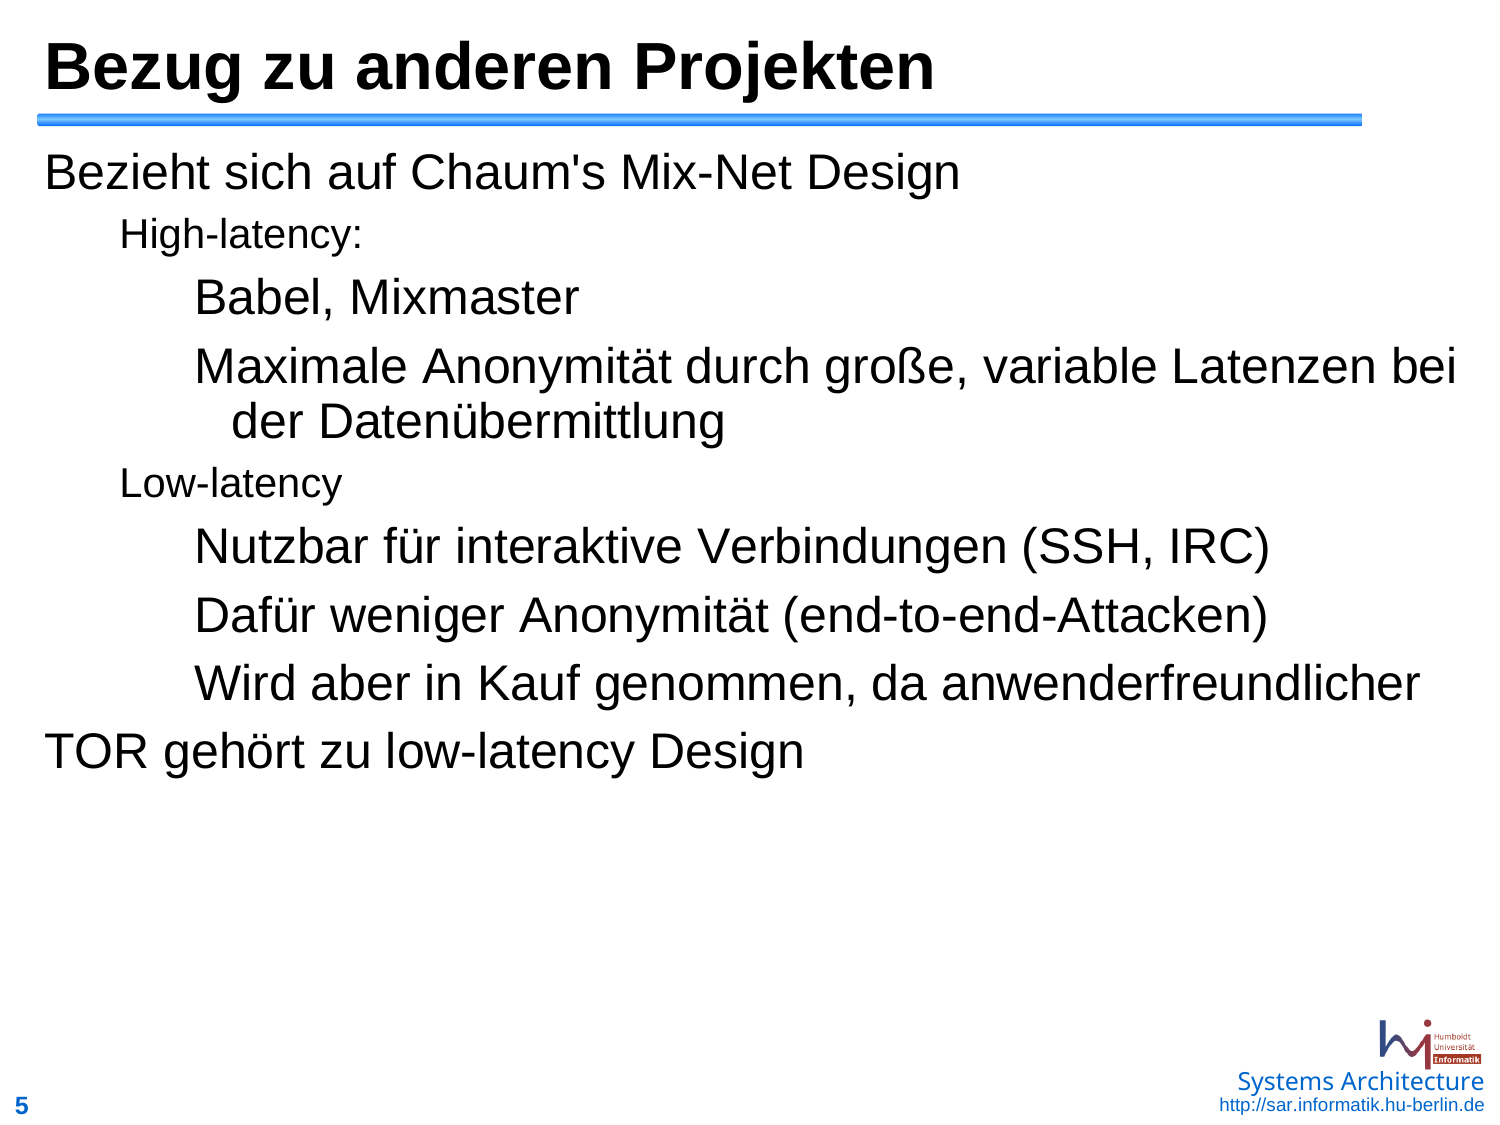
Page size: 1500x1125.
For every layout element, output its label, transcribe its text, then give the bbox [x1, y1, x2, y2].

picture [1376, 1059, 1483, 1071]
title Bezug zu anderen Projekten [29, 19, 1500, 114]
list Bezieht sich auf Chaum's Mix-Net Design High-latency: Babel, Mixmaster Maximale Anonymität durch große, variable Latenzen bei der Datenübermittlung Low-latency Nutzbar für interaktive Verbindungen (SSH, IRC) Dafür weniger Anonymität (end-to-end-Attacken) Wird aber in Kauf genommen, da anwenderfreundlicher TOR gehört zu low-latency Design [29, 137, 1500, 1059]
